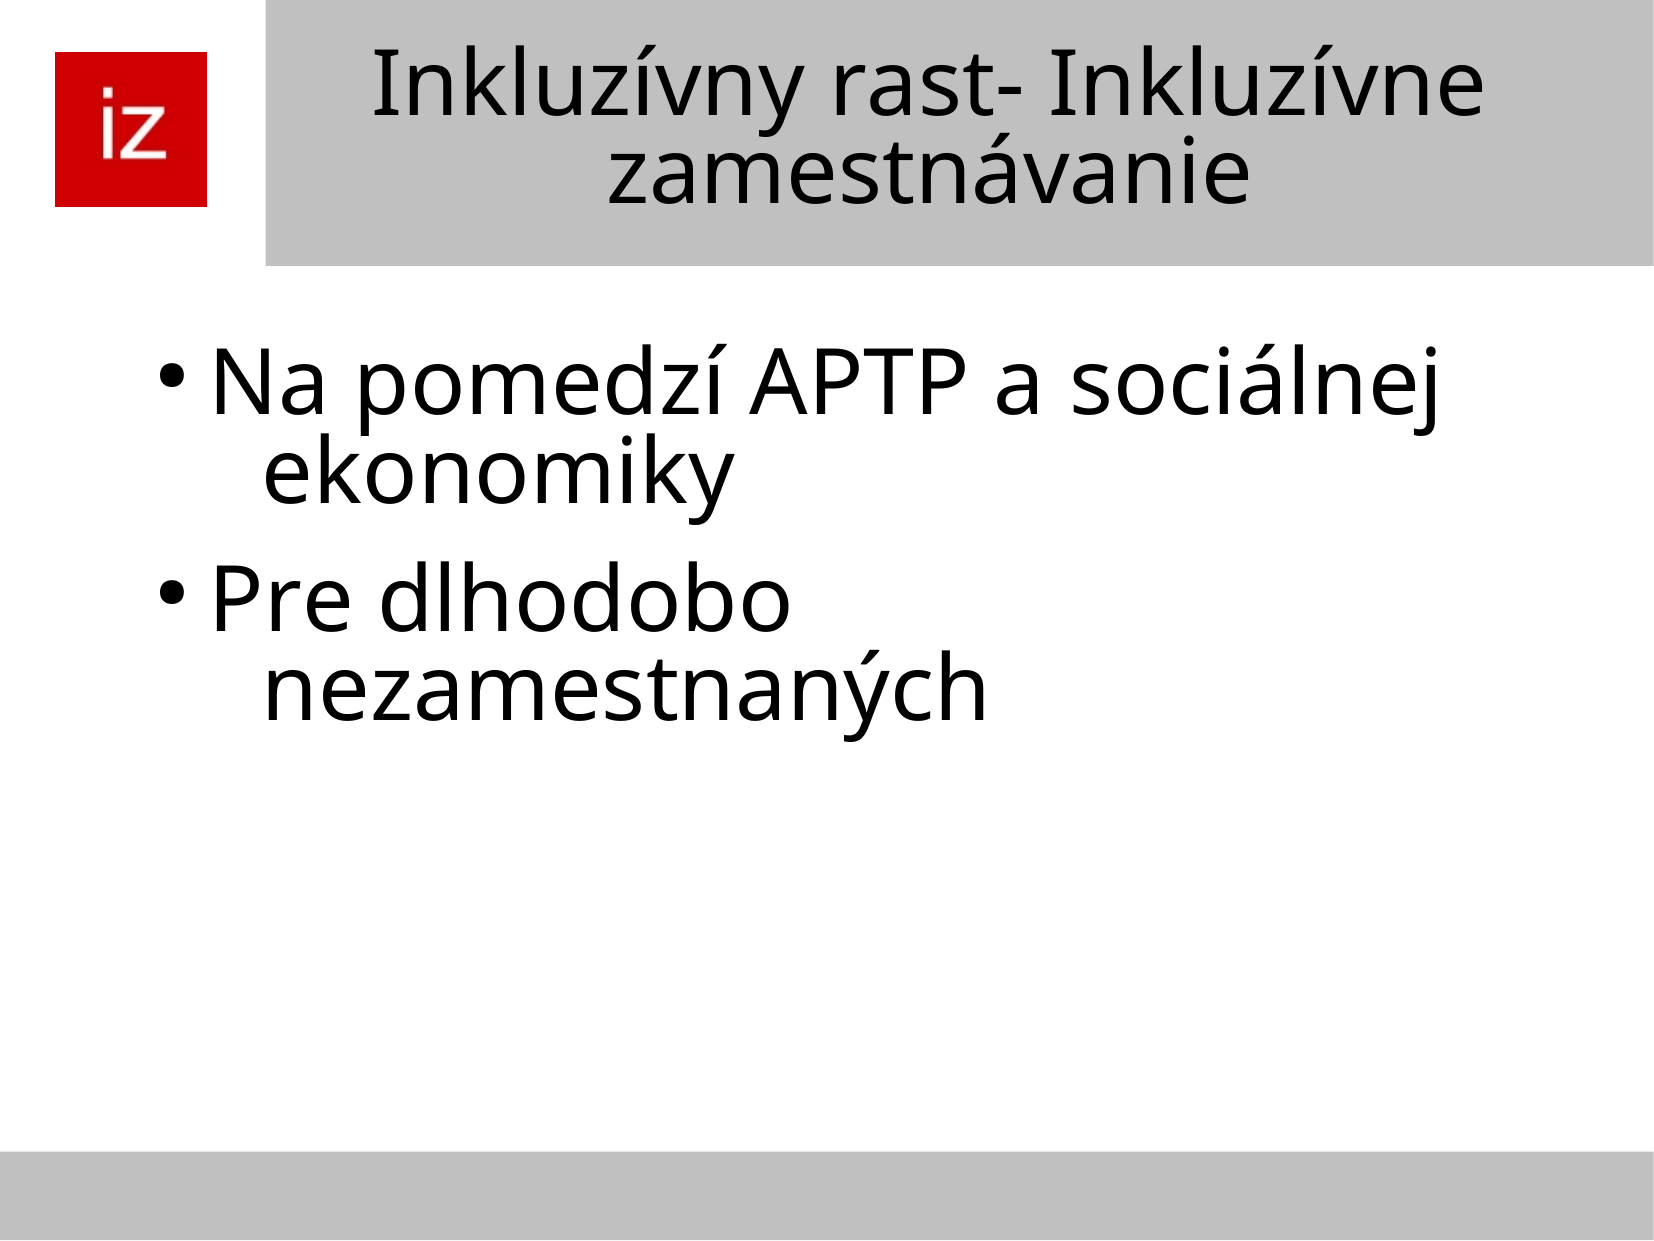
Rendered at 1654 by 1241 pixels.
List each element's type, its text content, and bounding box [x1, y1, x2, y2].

title Inkluzívny rast- Inkluzívne zamestnávanie [295, 29, 1565, 237]
list Na pomedzí APTP a sociálnej ekonomiky Pre dlhodobo nezamestnaných [121, 344, 1533, 1126]
picture [55, 52, 207, 207]
